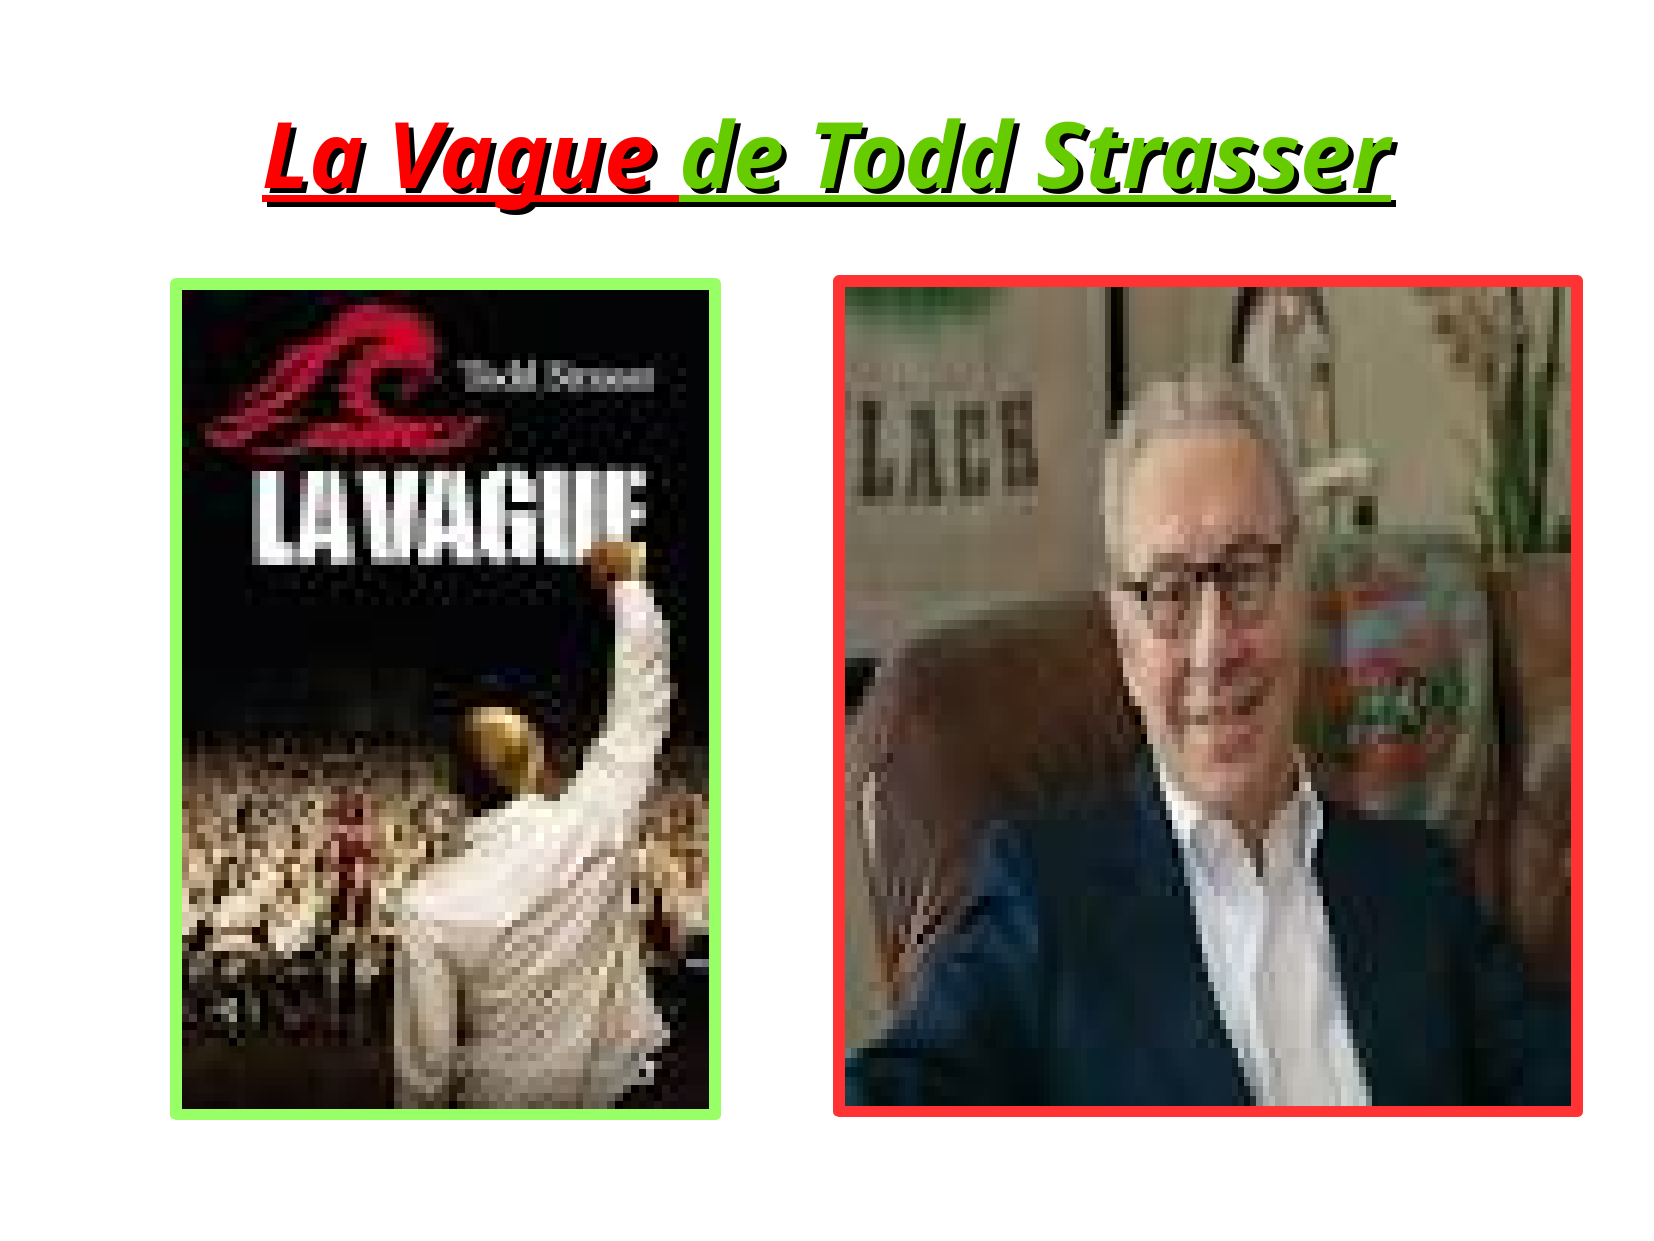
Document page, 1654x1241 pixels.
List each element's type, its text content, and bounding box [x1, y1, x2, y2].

title La Vague de Todd Strasser [82, 49, 1571, 257]
picture [845, 287, 1572, 1106]
picture [182, 290, 710, 1109]
